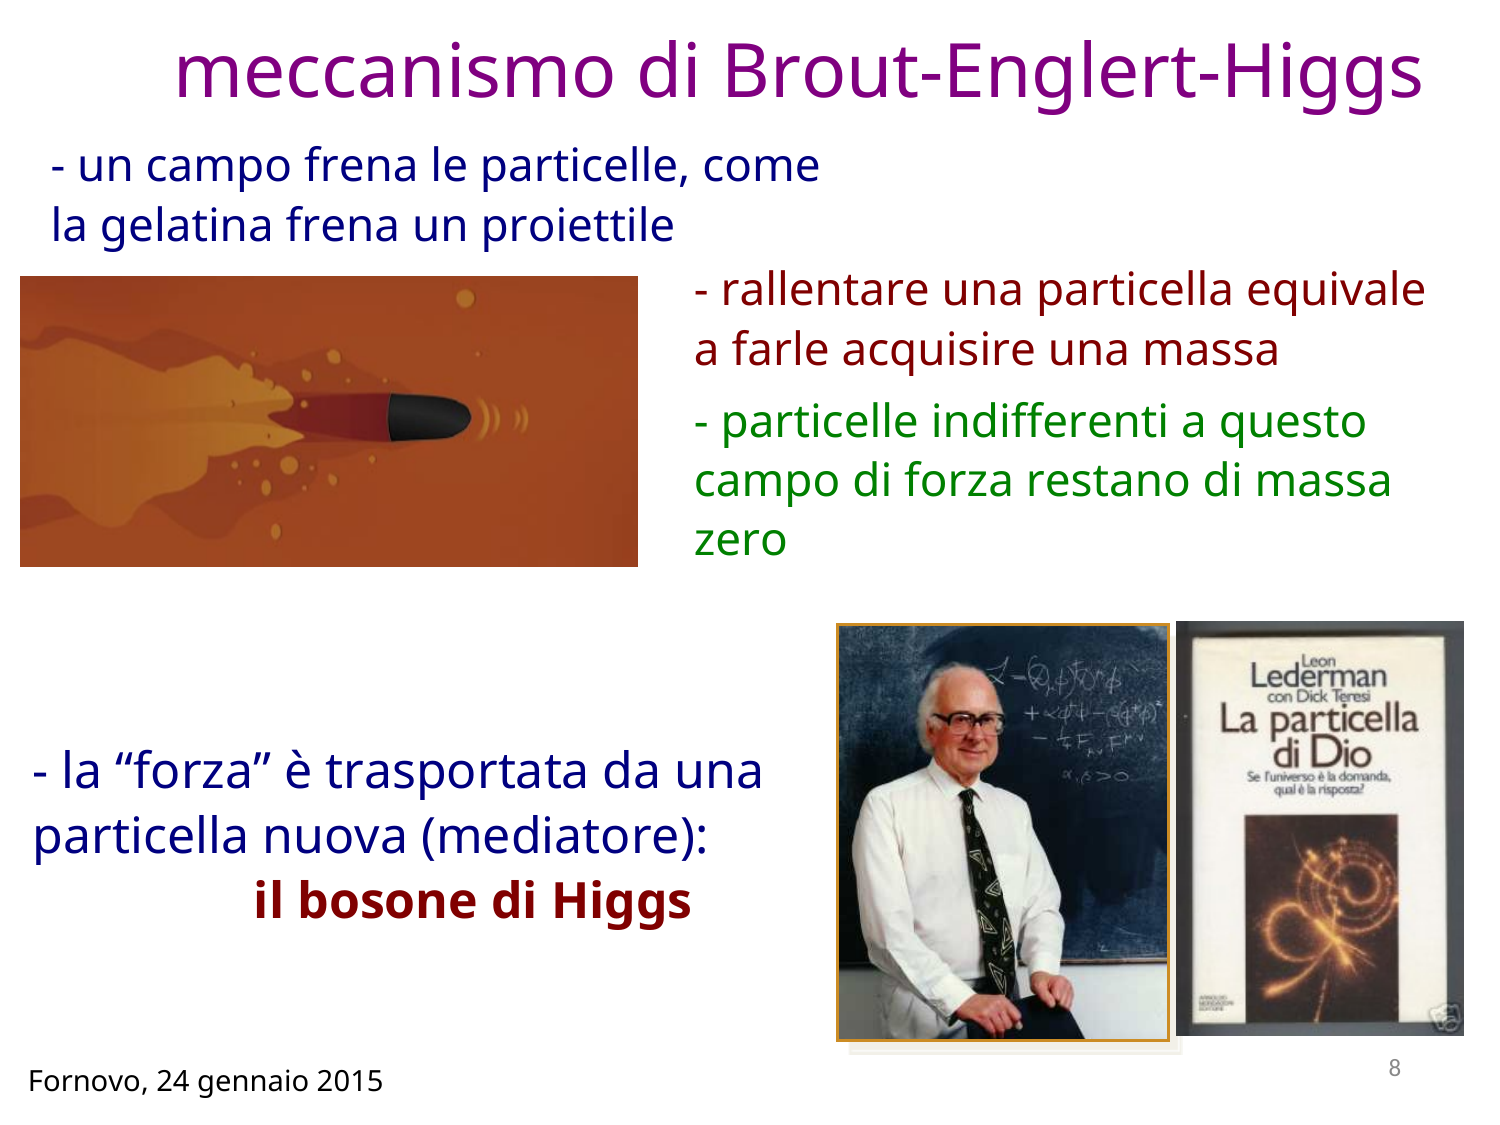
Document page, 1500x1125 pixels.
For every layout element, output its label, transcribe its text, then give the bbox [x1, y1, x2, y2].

text_box <numero> [1074, 1042, 1417, 1095]
picture [1176, 621, 1464, 1036]
picture [838, 625, 1168, 1040]
picture [20, 302, 638, 568]
text_box - un campo frena le particelle, come la gelatina frena un proiettile [5, 125, 857, 302]
text_box - rallentare una particella equivale a farle acquisire una massa - particelle indifferenti a questo campo di forza restano di massa zero [679, 248, 1477, 573]
text_box meccanismo di Brout-Englert-Higgs [0, 0, 1447, 125]
text_box - la “forza” è trasportata da una particella nuova (mediatore): il bosone di Higgs [0, 726, 836, 969]
